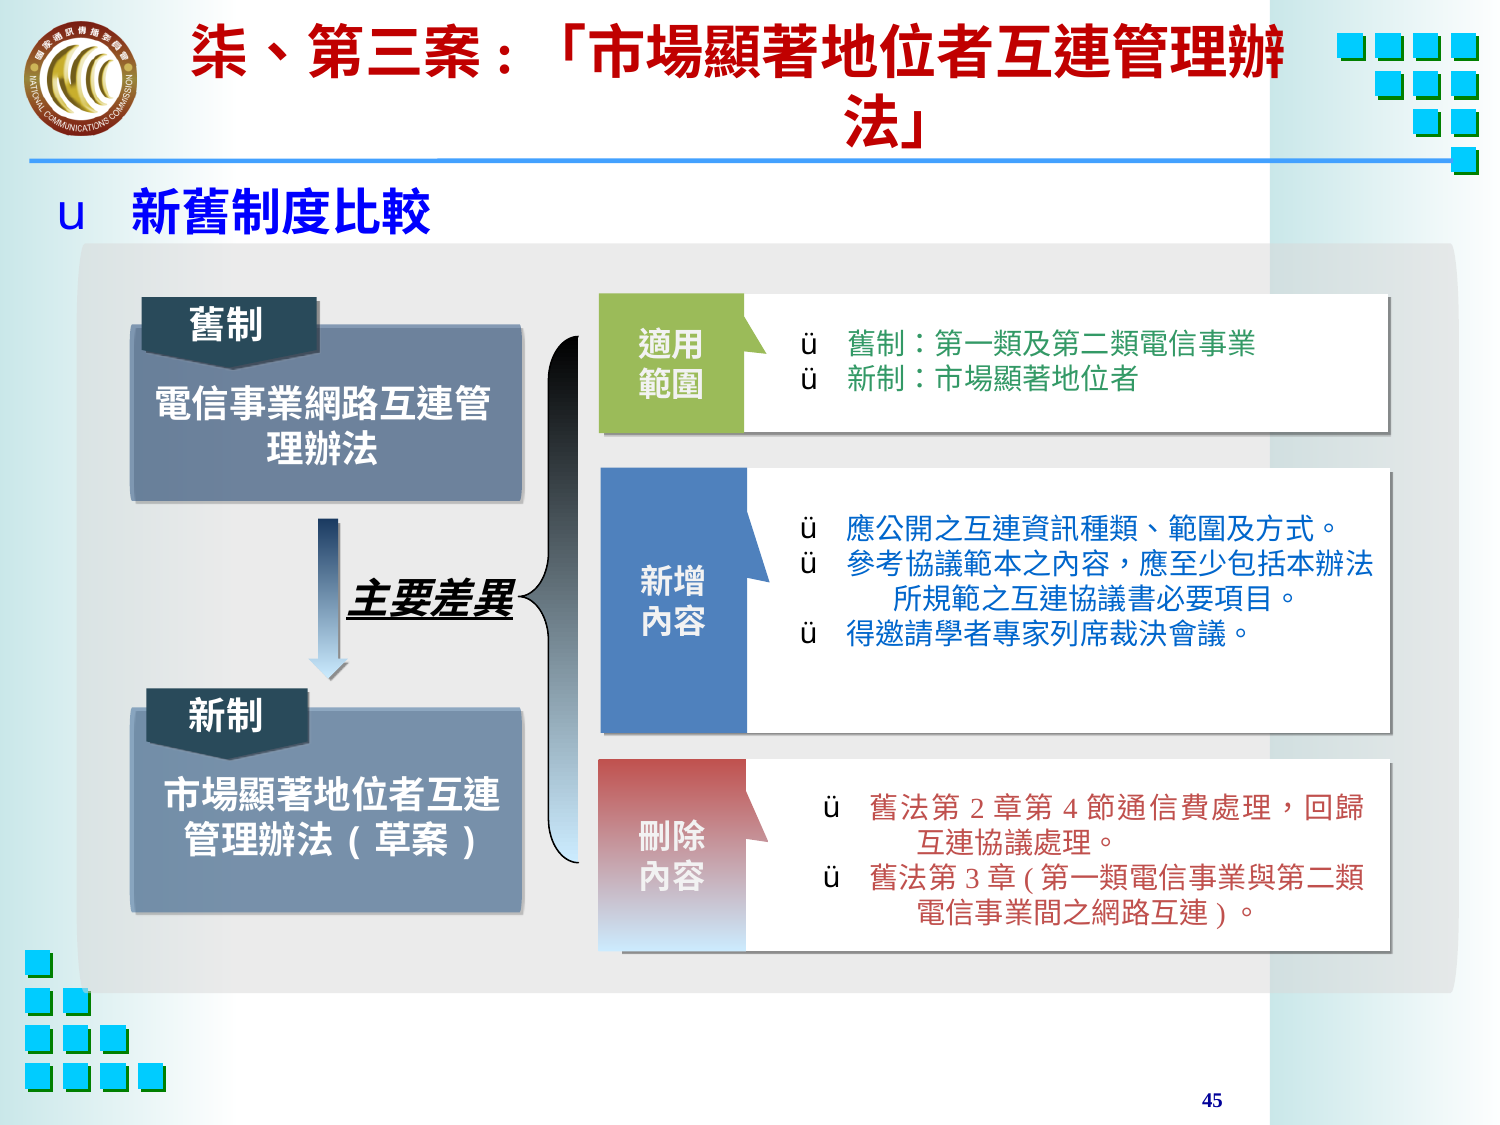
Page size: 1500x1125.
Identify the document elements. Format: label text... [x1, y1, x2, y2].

text_box [76, 243, 1459, 994]
text_box 市場顯著地位者互連管理辦法(草案) [136, 764, 528, 869]
text_box 新制 [150, 684, 303, 716]
text_box 新增 內容 [600, 467, 748, 733]
text_box 適用 範圍 [598, 293, 746, 434]
text_box 舊制 [147, 293, 306, 358]
text_box 主要差異 [339, 565, 532, 630]
title 柒、第三案:「市場顯著地位者互連管理辦法」 [123, 7, 1353, 161]
text_box 應公開之互連資訊種類、範圍及方式。 參考協議範本之內容，應至少包括本辦法所規範之互連協議書必要項目。 得邀請學者專家列席裁決會議。 [726, 503, 1390, 658]
text_box 舊法第2章第4節通信費處理，回歸互連協議處理。 舊法第3章(第一類電信事業與第二類電信事業間之網路互連)。 [749, 782, 1380, 936]
text_box 電信事業網路互連管理辦法 [134, 373, 512, 478]
text_box 新舊制度比較 [41, 173, 1136, 248]
text_box 刪除 內容 [598, 759, 749, 952]
text_box 舊制：第一類及第二類電信事業 新制：市場顯著地位者 [726, 318, 1365, 403]
